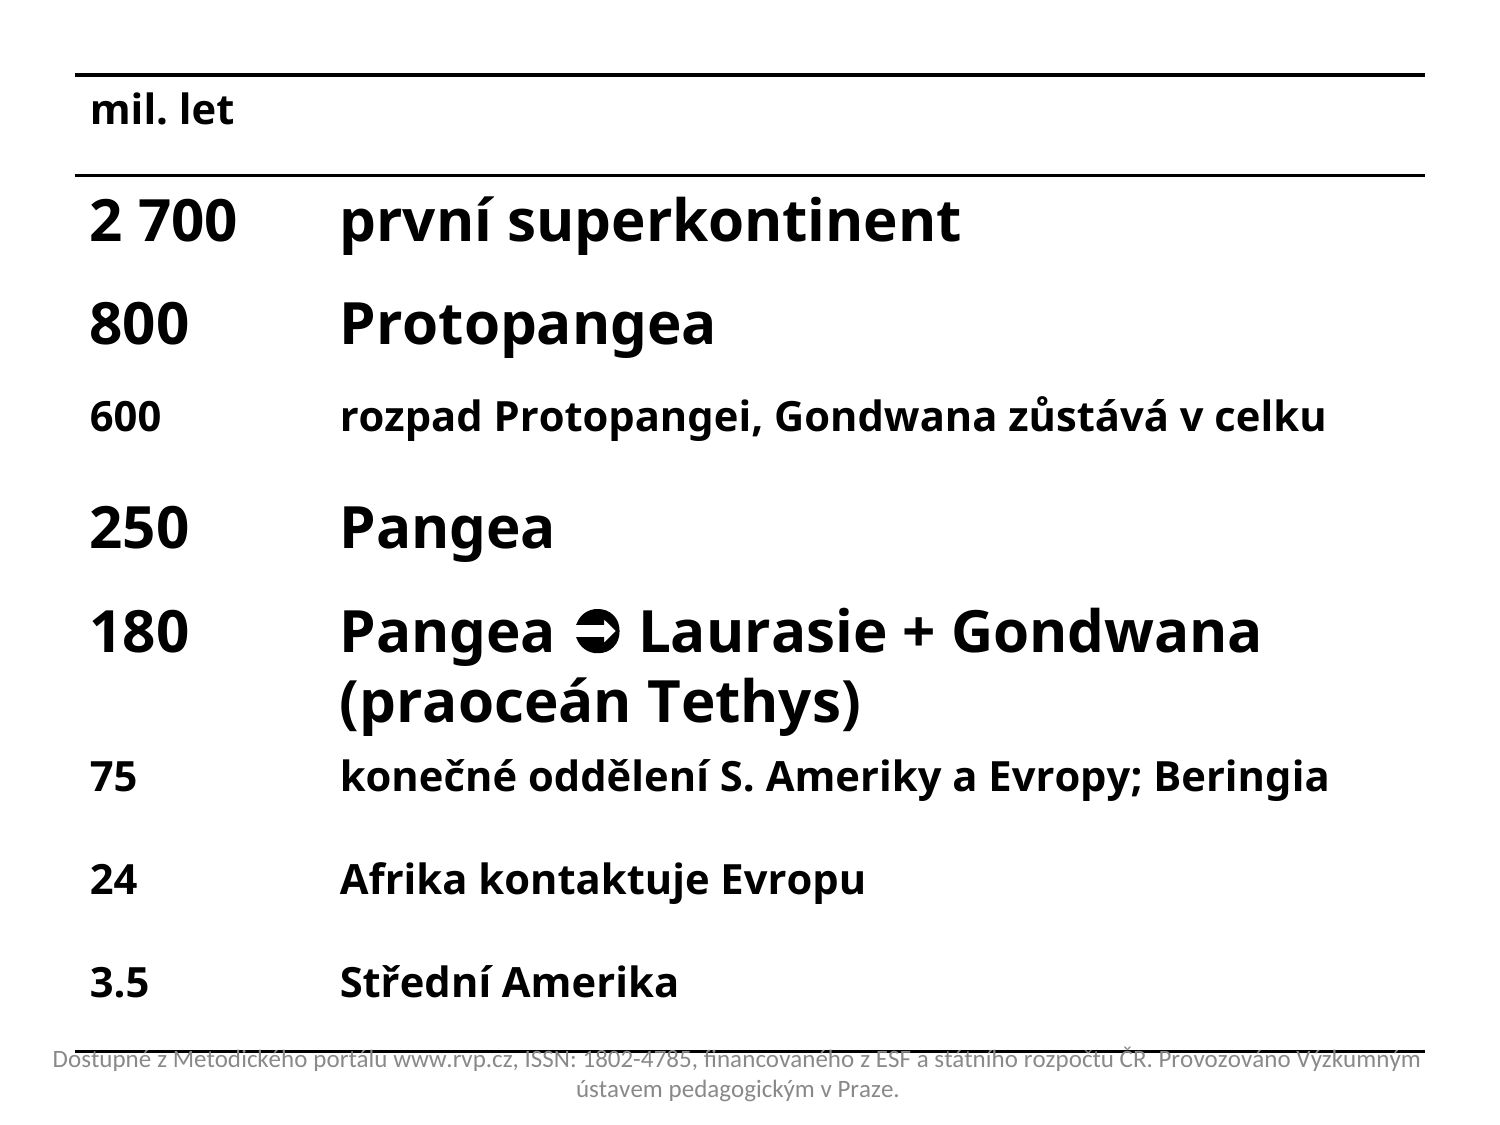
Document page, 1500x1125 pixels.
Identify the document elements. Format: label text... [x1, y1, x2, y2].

table_cell rozpad Protopangei, Gondwana zůstává v celku [325, 382, 1425, 483]
text_box Dostupné z Metodického portálu www.rvp.cz, ISSN: 1802-4785, financovaného z ESF a státního rozpočtu ČR. Provozováno Výzkumným ústavem pedagogickým v Praze. [23, 1042, 1454, 1103]
table_cell Afrika kontaktuje Evropu [325, 845, 1425, 948]
table_cell první superkontinent [325, 177, 1425, 279]
table_cell Pangea  Laurasie + Gondwana (praoceán Tethys) [325, 586, 1425, 742]
table_cell 24 [75, 845, 325, 948]
table_cell 180 [75, 586, 325, 742]
table_cell 3.5 [75, 948, 325, 1042]
table_header mil. let [75, 77, 325, 174]
table_cell 75 [75, 742, 325, 845]
table_cell Pangea [325, 483, 1425, 586]
table_cell konečné oddělení S. Ameriky a Evropy; Beringia [325, 742, 1425, 845]
table_cell Protopangea [325, 279, 1425, 382]
table_cell 250 [75, 483, 325, 586]
table_header [325, 77, 1425, 174]
table_cell 2 700 [75, 177, 325, 279]
table_cell 800 [75, 279, 325, 382]
table_cell Střední Amerika [325, 948, 1425, 1042]
table_cell 600 [75, 382, 325, 483]
